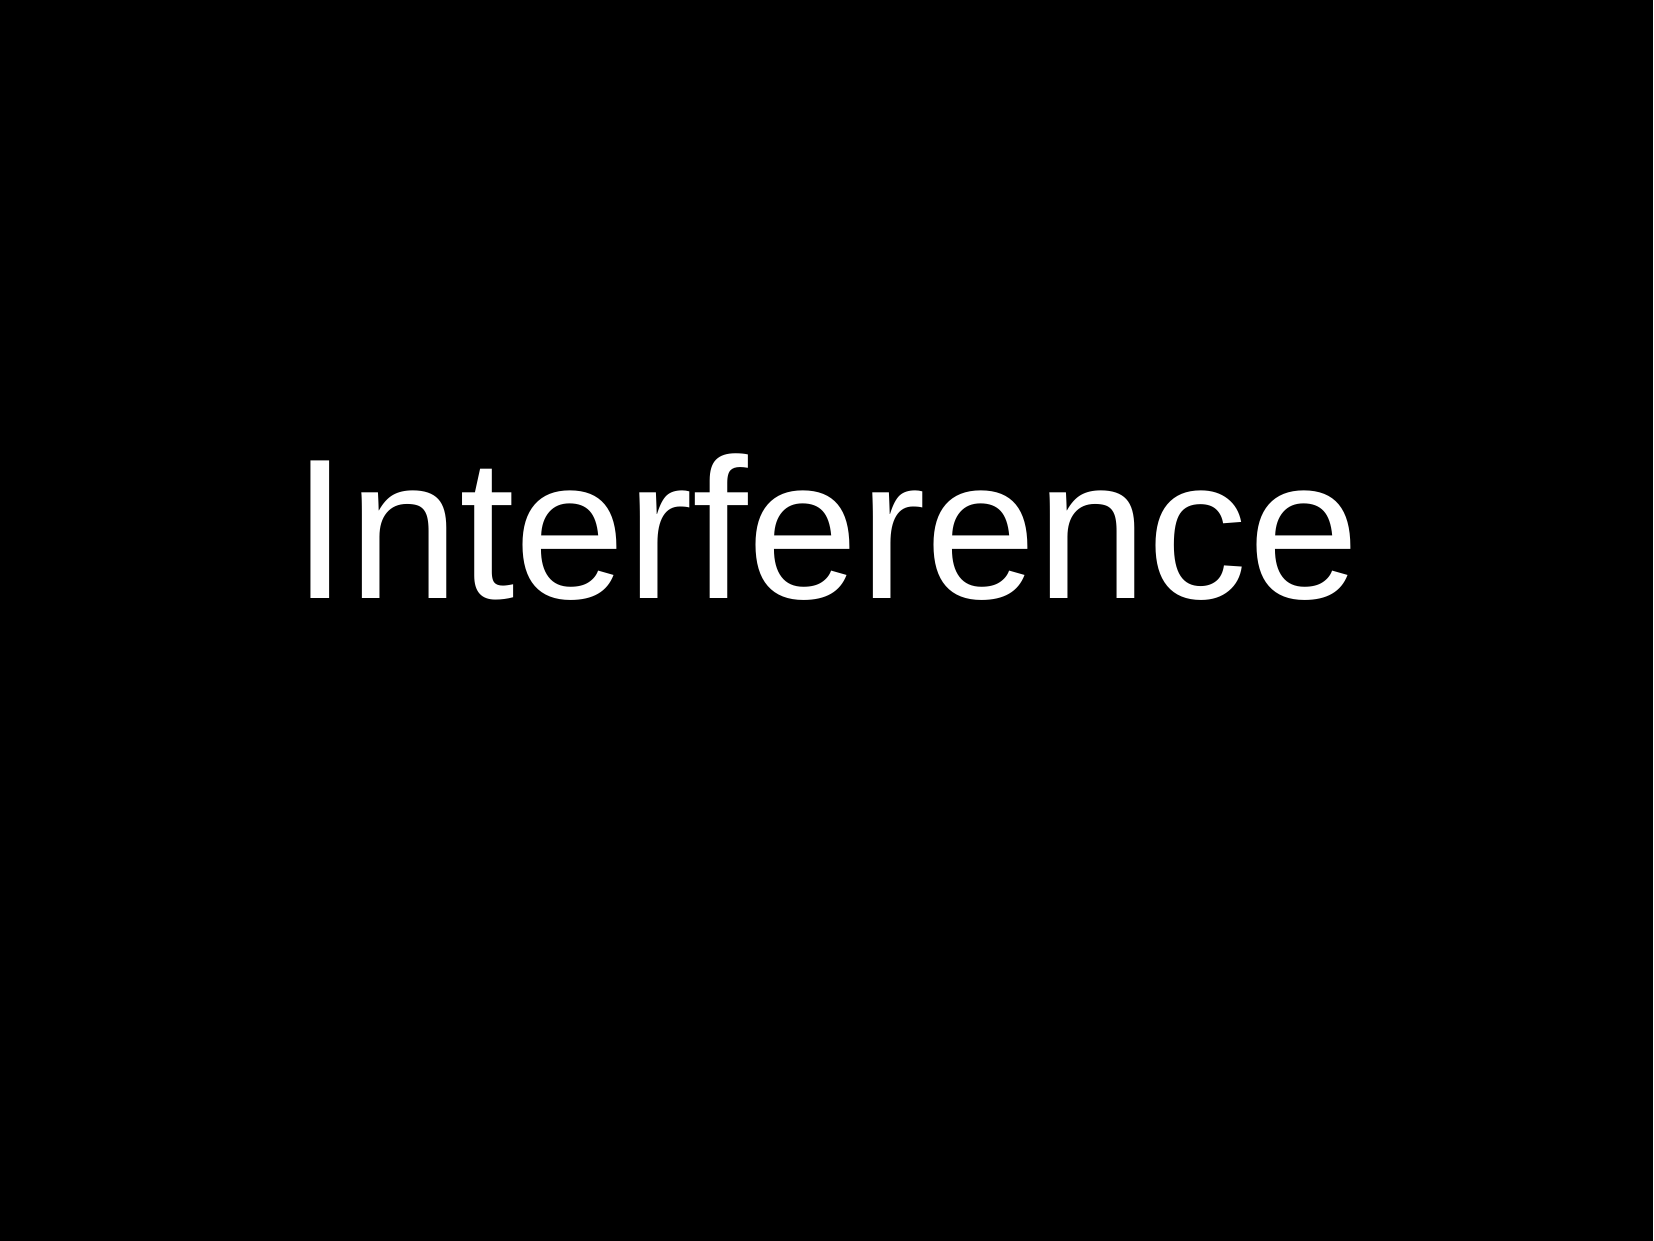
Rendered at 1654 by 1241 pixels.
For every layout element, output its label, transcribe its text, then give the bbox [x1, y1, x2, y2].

subtitle Interference [82, 49, 1571, 1109]
